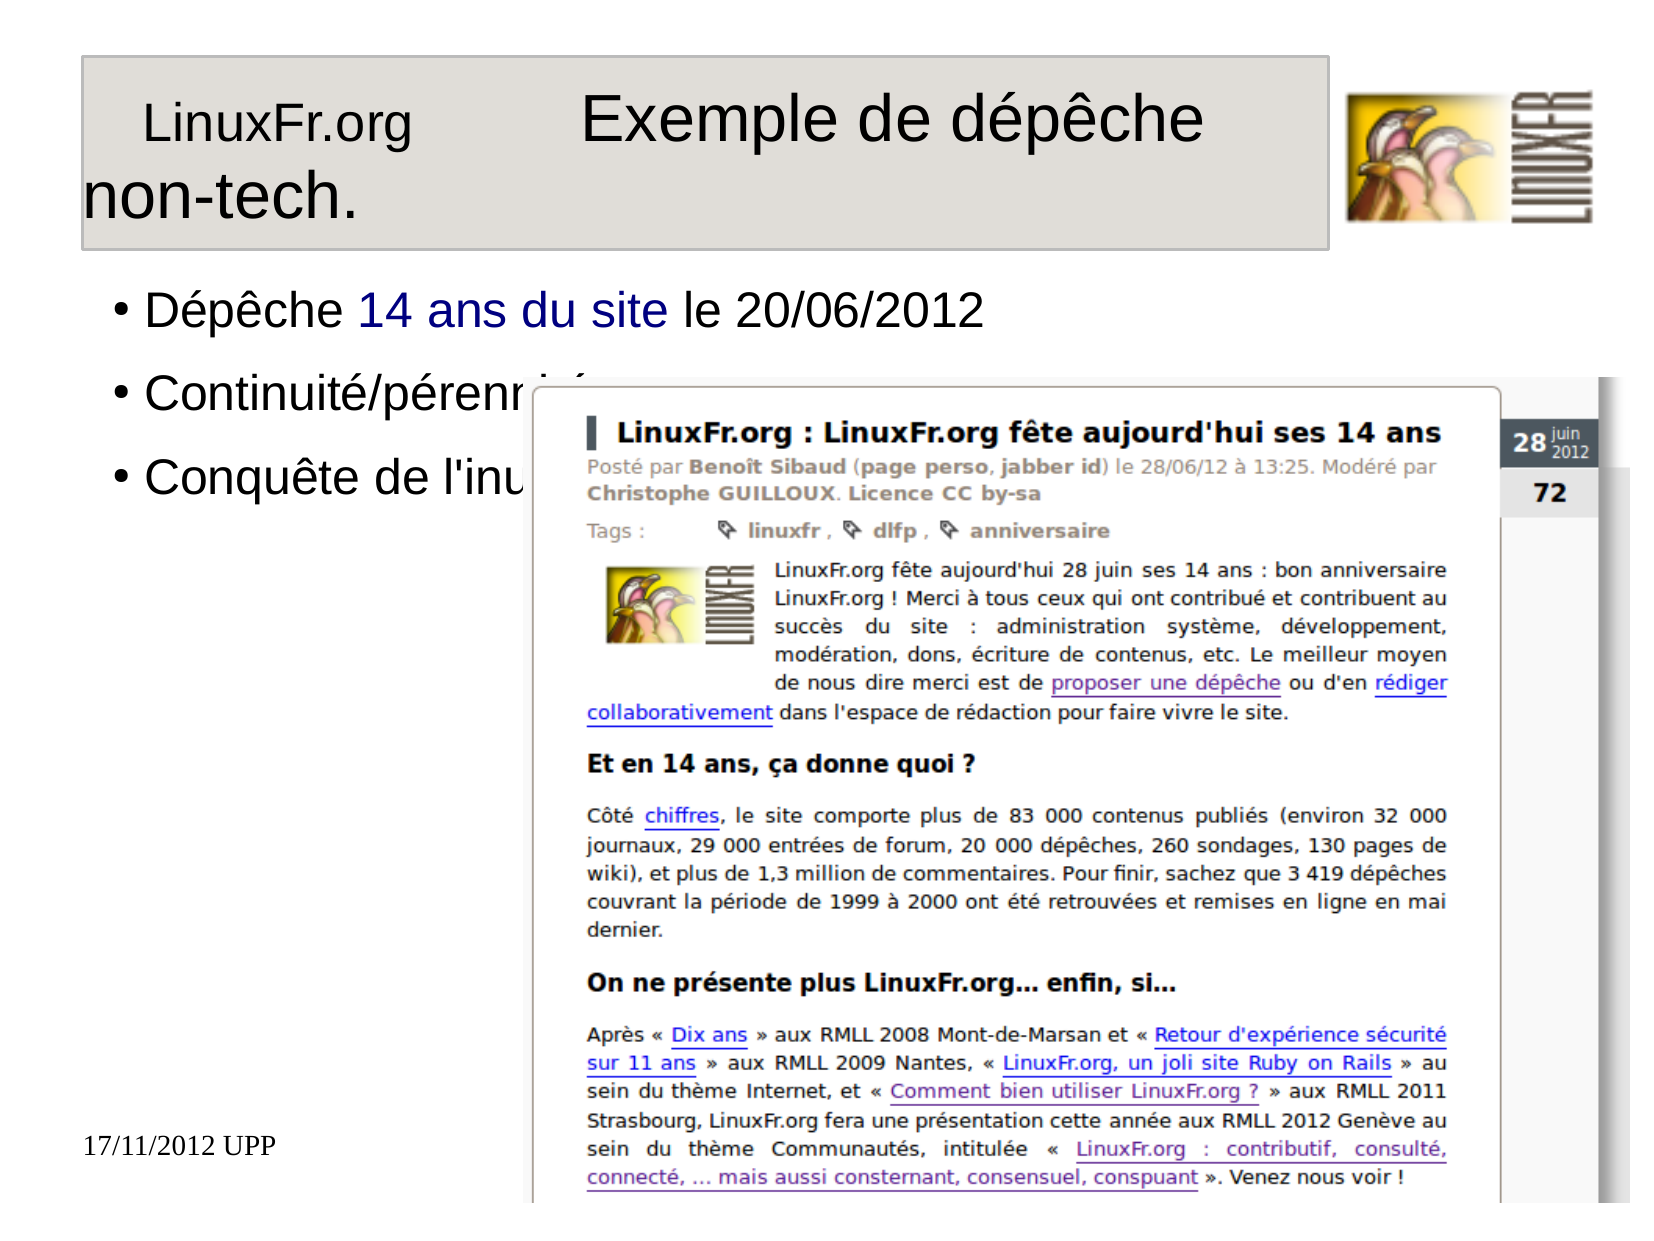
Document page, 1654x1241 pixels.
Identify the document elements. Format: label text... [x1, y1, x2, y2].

title LinuxFr.org Exemple de dépêche non-tech. [82, 56, 1329, 250]
text_box Dépêche 14 ans du site le 20/06/2012 Continuité/pérennité Conquête de l'inutile [76, 253, 1524, 1058]
picture [523, 377, 1630, 1203]
picture [1341, 88, 1601, 229]
